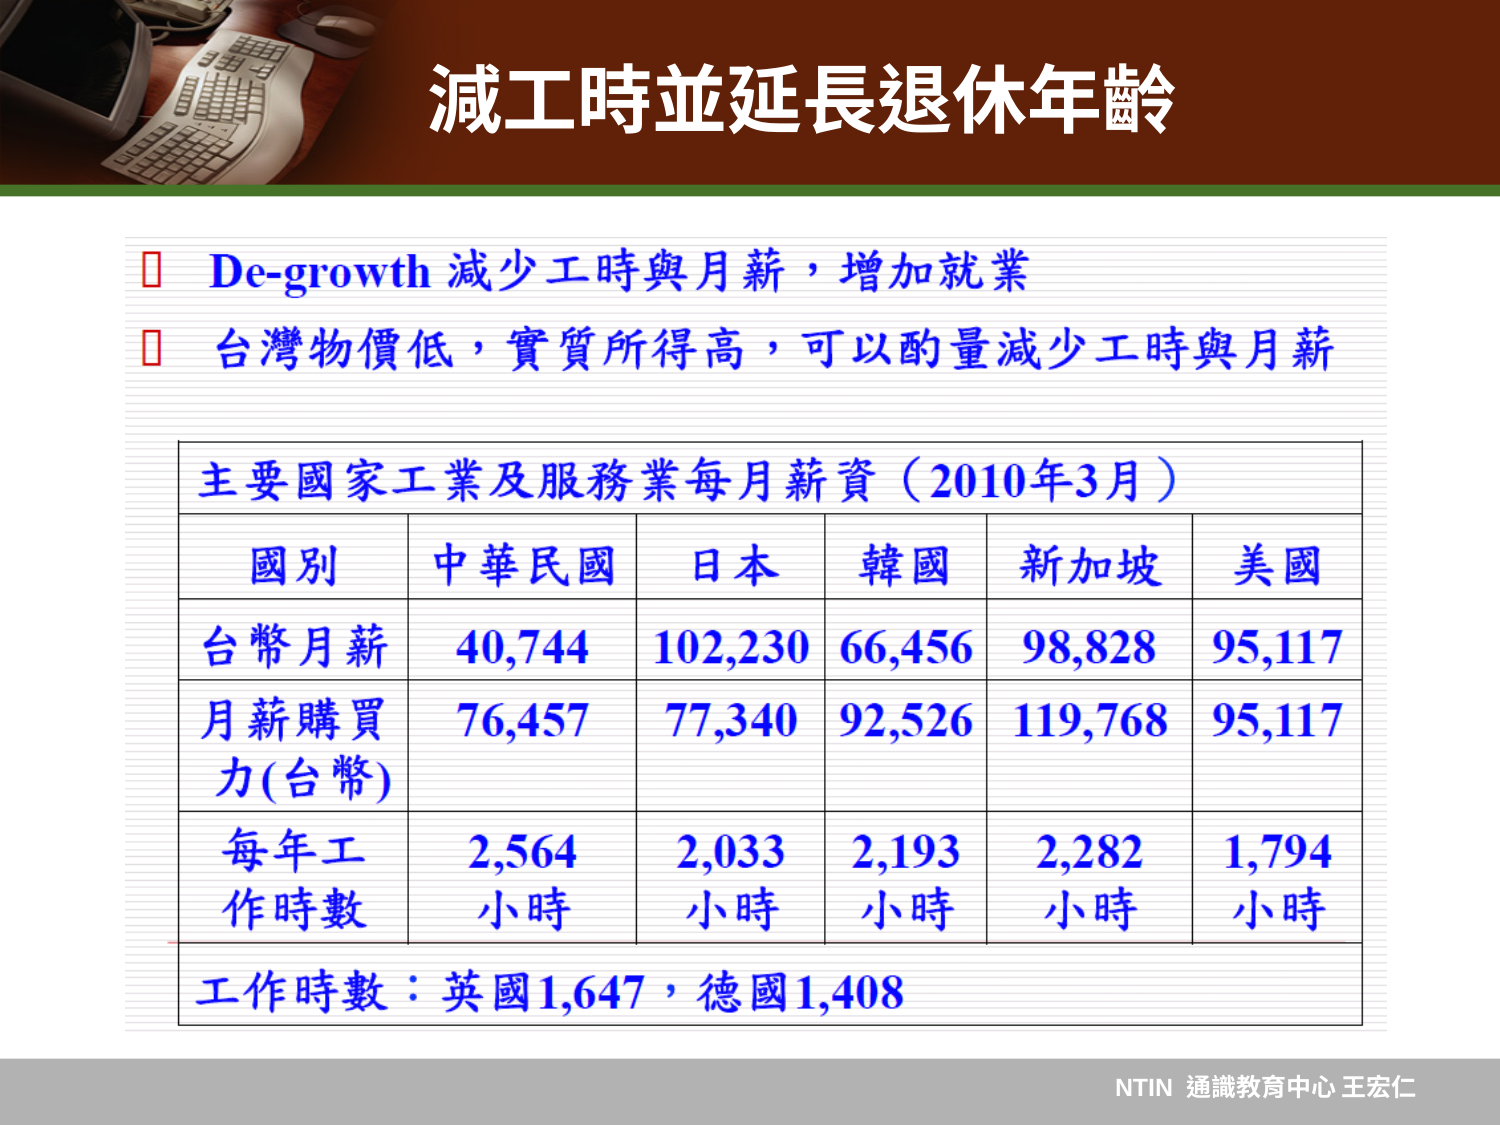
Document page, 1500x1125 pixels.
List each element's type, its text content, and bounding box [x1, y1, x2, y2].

text_box NTIN 通識教育中心 王宏仁 [962, 1063, 1438, 1114]
picture [0, 0, 1500, 184]
chart [125, 237, 1387, 1038]
title 減工時並延長退休年齡 [412, 45, 1500, 138]
